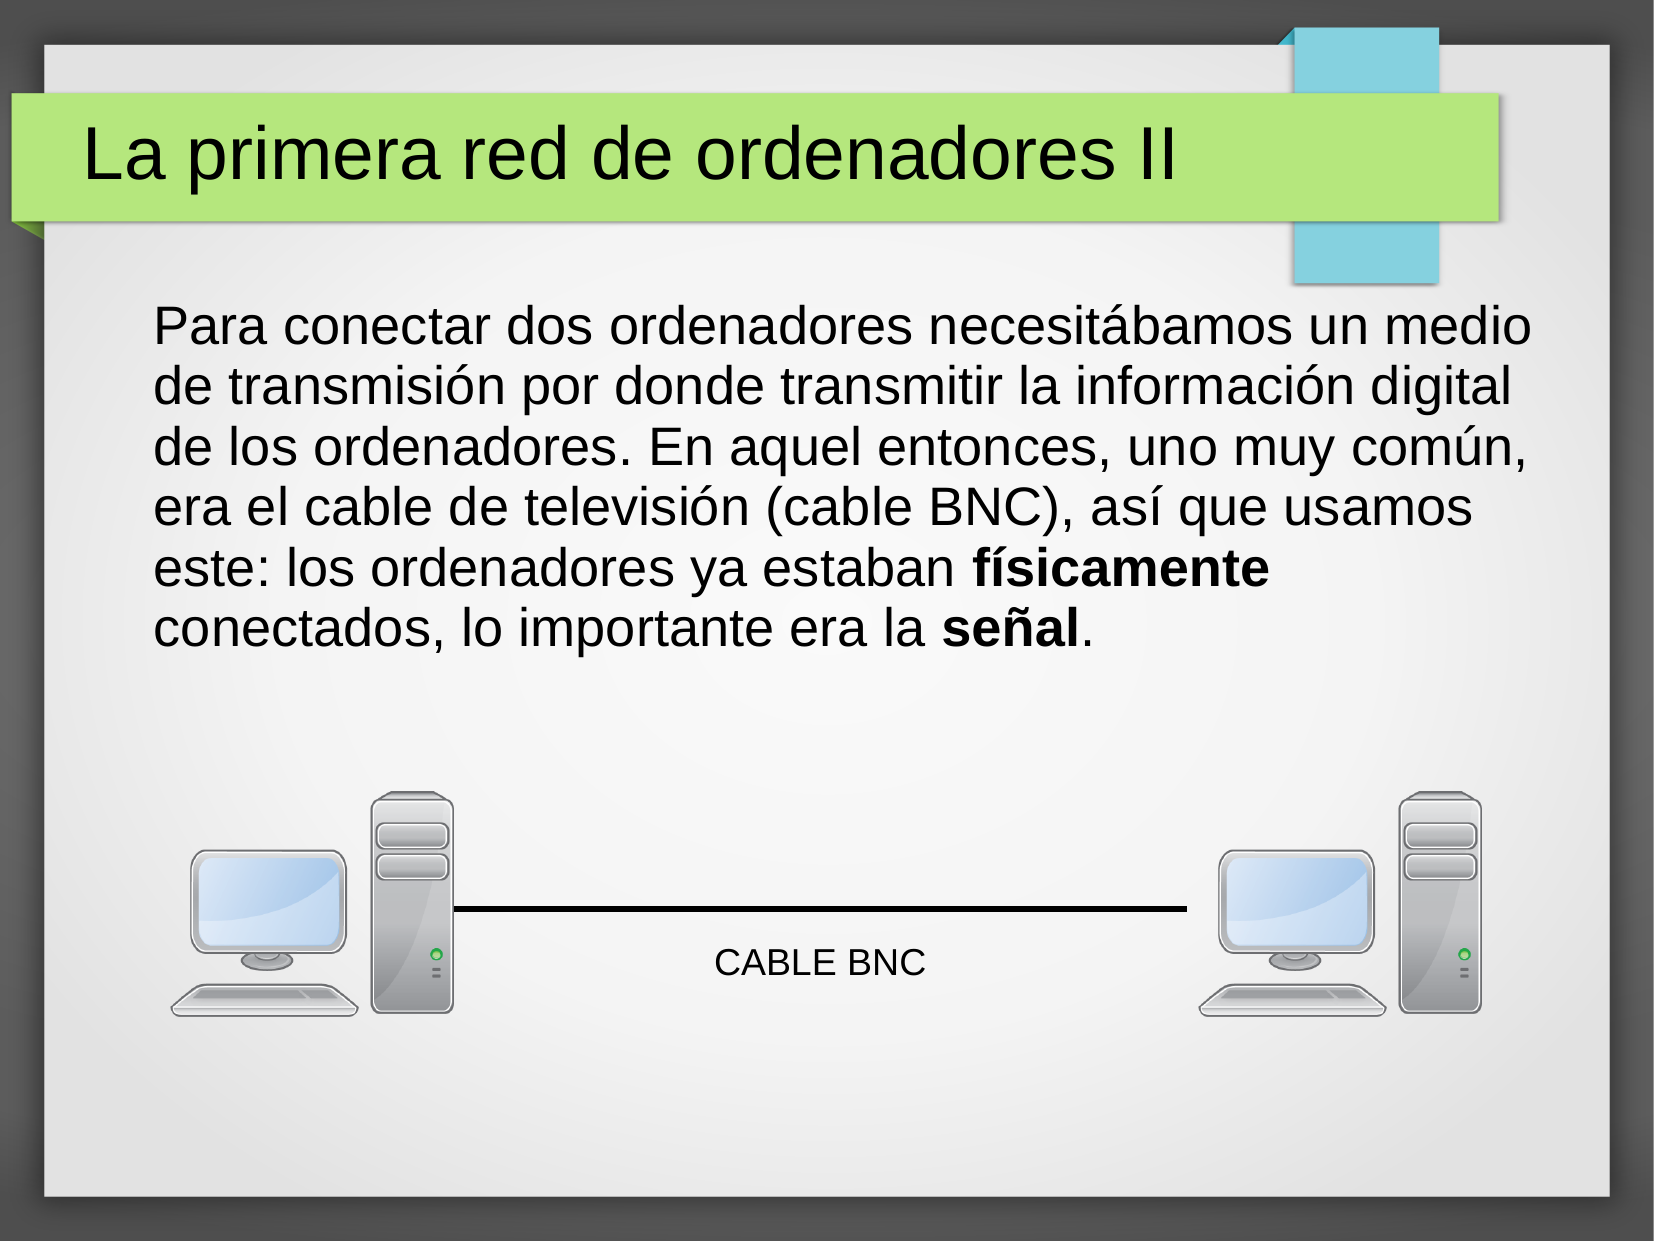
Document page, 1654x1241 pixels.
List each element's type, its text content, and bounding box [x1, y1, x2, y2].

title La primera red de ordenadores II [82, 69, 1501, 238]
picture [0, 0, 1654, 1241]
list Para conectar dos ordenadores necesitábamos un medio de transmisión por donde transmitir la información digital de los ordenadores. En aquel entonces, uno muy común, era el cable de televisión (cable BNC), así que usamos este: los ordenadores ya estaban físicamente conectados, lo importante era la señal. [82, 295, 1571, 674]
